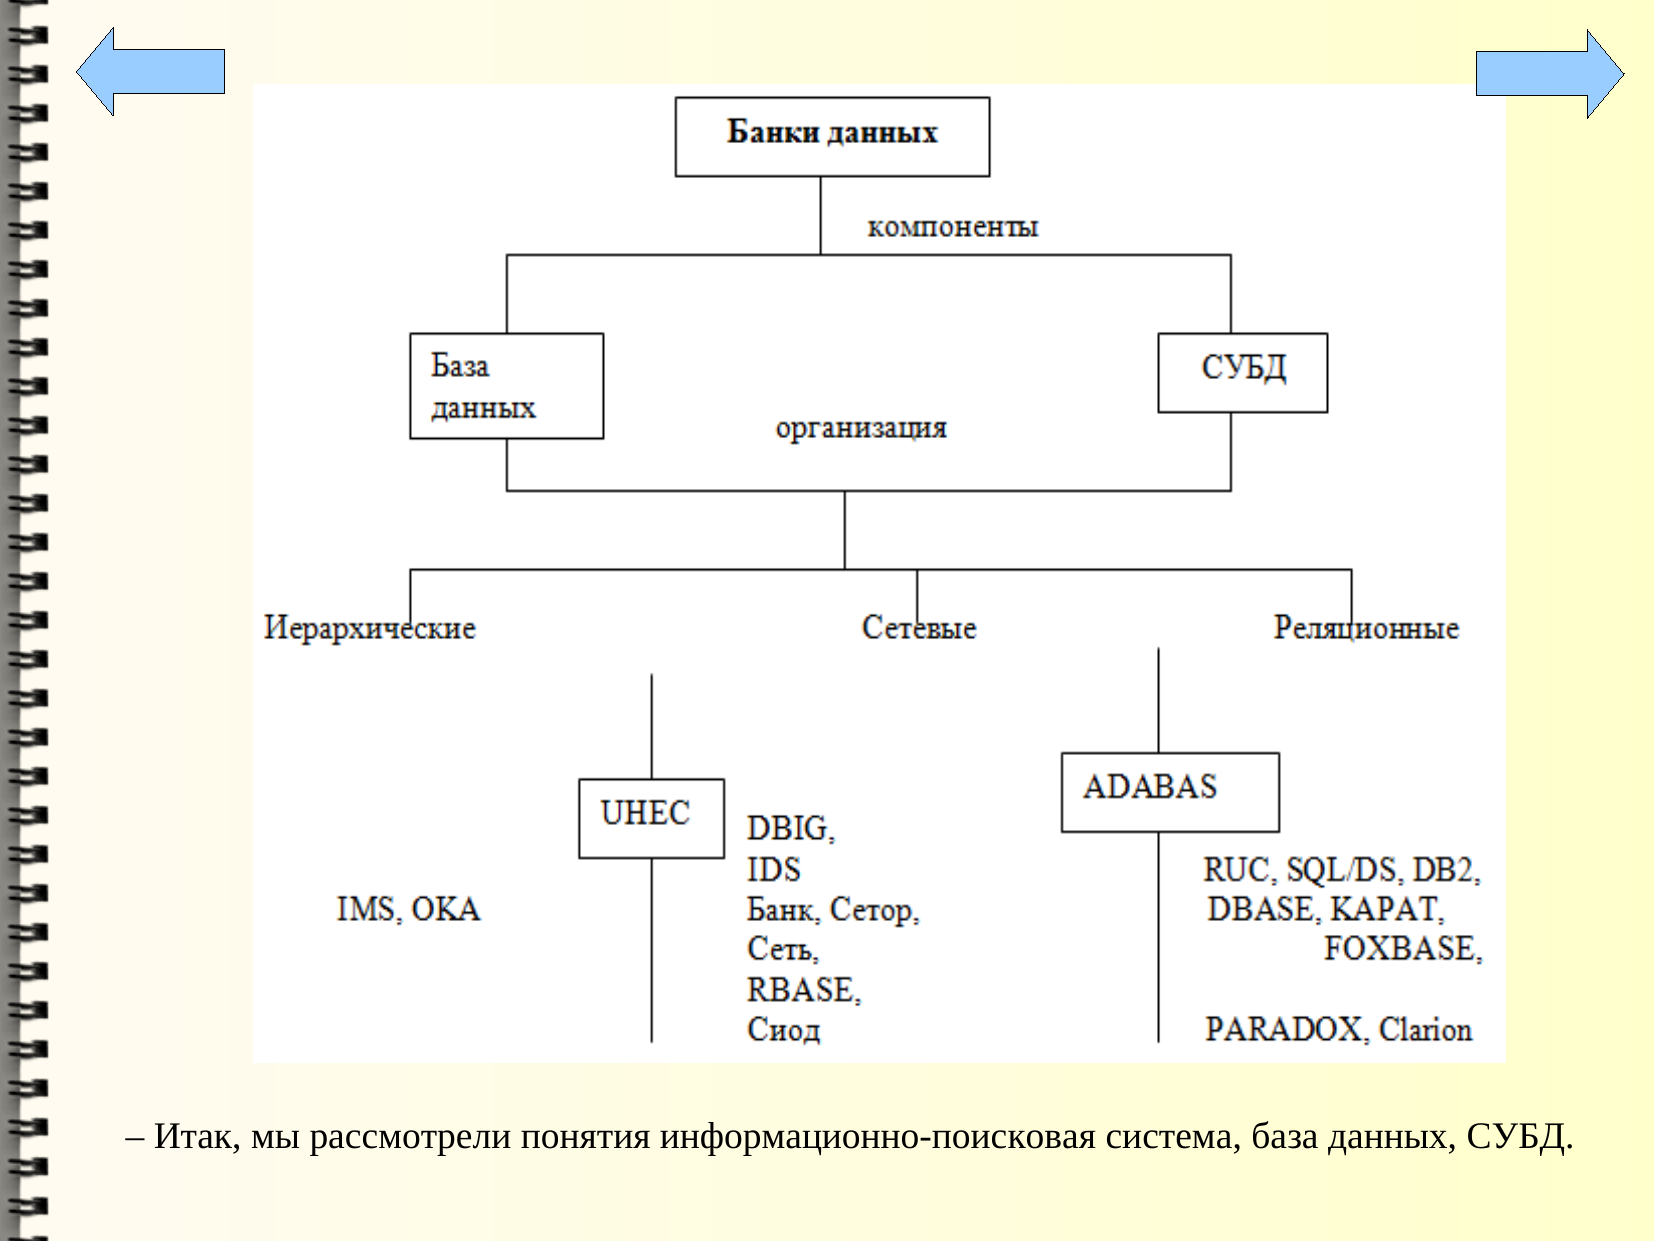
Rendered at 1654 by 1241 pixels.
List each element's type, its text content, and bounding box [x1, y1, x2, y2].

picture [253, 84, 1506, 1063]
picture [0, 0, 1654, 1241]
text_box [76, 27, 225, 116]
text_box [1476, 29, 1625, 119]
list – Итак, мы рассмотрели понятия информационно-поисковая система, база данных, СУБД. [107, 1114, 1583, 1204]
